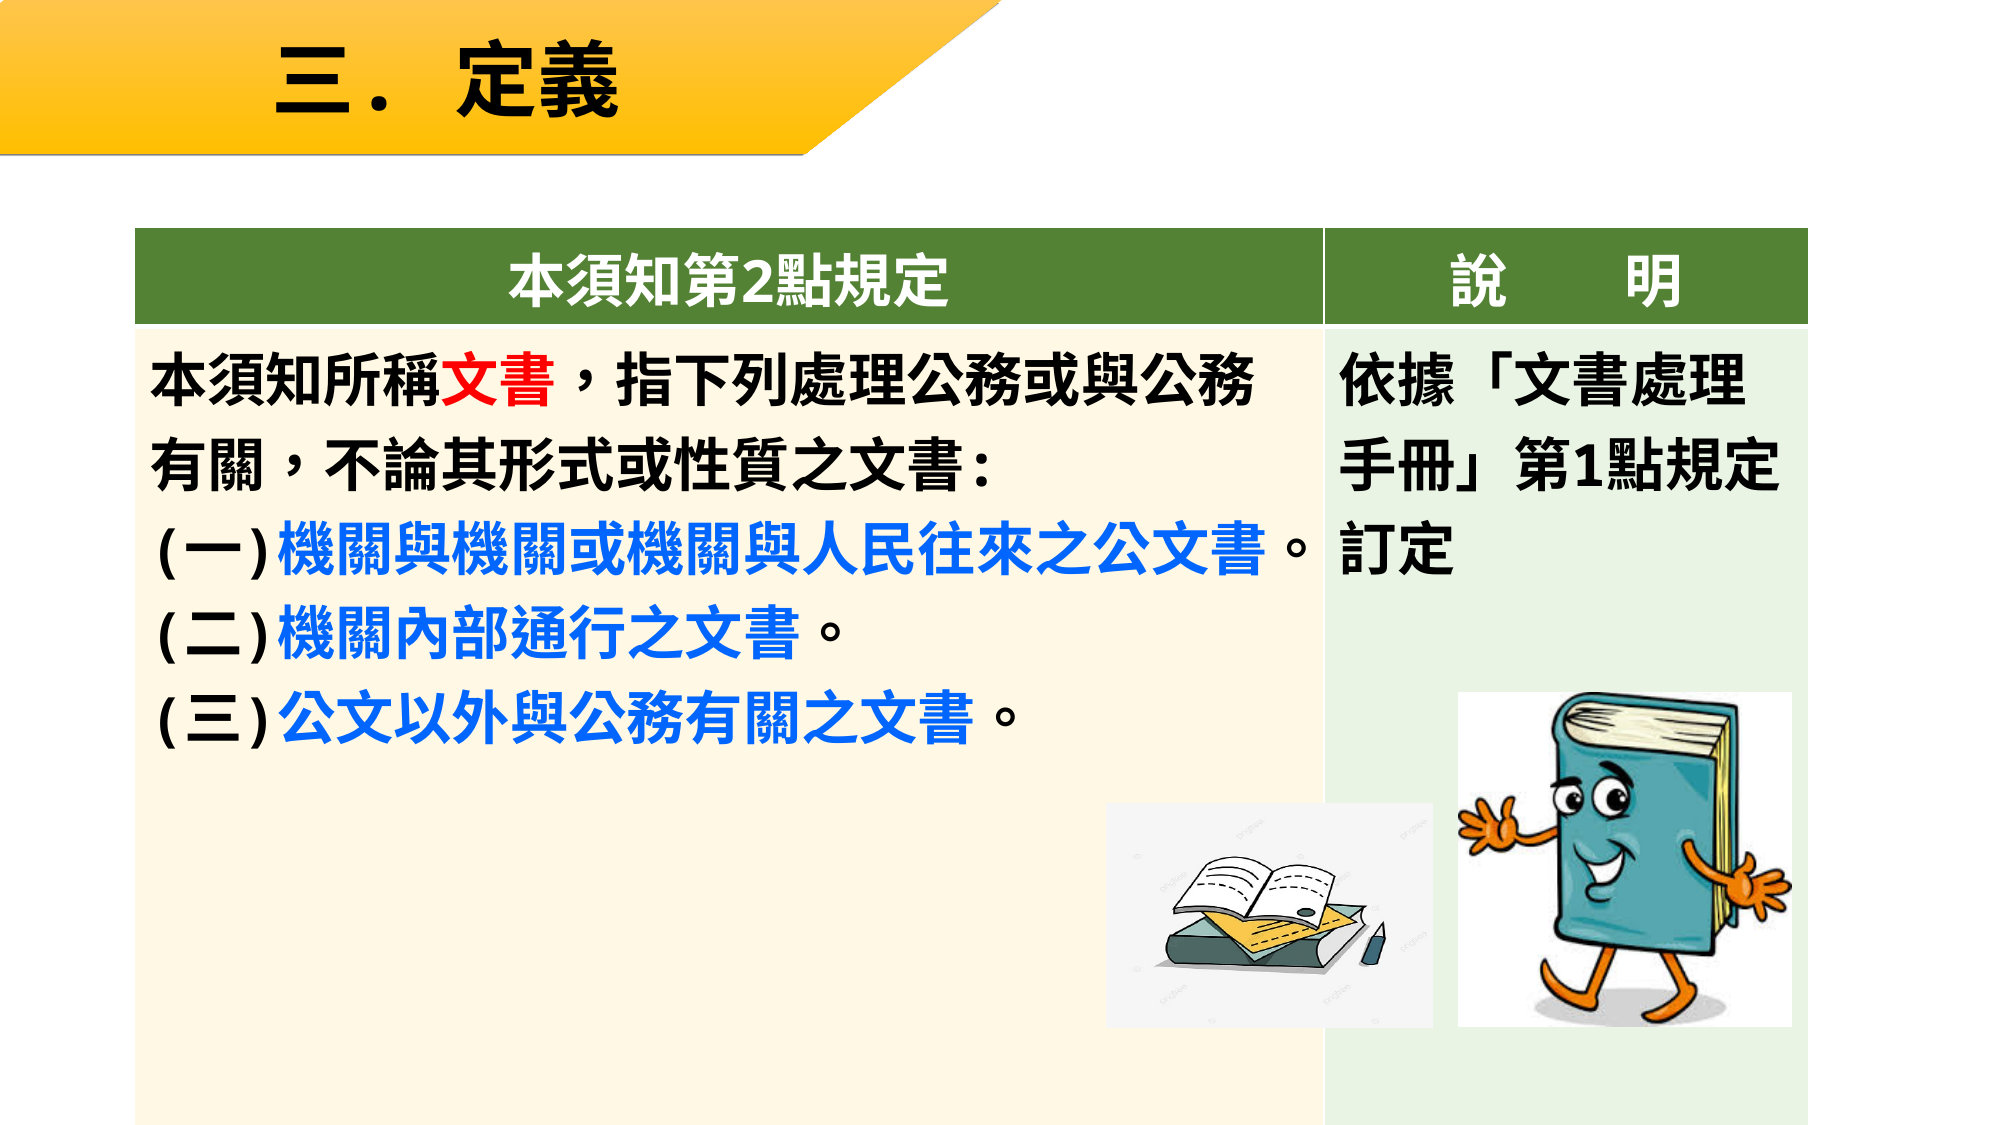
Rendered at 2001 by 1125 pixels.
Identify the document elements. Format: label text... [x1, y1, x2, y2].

table_header 說 明 [1325, 228, 1808, 324]
table_cell 本須知所稱文書，指下列處理公務或與公務有關，不論其形式或性質之文書: (一)機關與機關或機關與人民往來之公文書。 (二)機關內部通行之文書。 (三)公文以外與公務有關之文書。 [135, 329, 1323, 1125]
picture [1106, 803, 1433, 1028]
table_header 本須知第2點規定 [135, 228, 1323, 324]
text_box 三. 定義 [0, 0, 1002, 155]
table_cell 依據「文書處理手冊」第1點規定訂定 [1325, 329, 1808, 1125]
picture [1458, 692, 1792, 1028]
